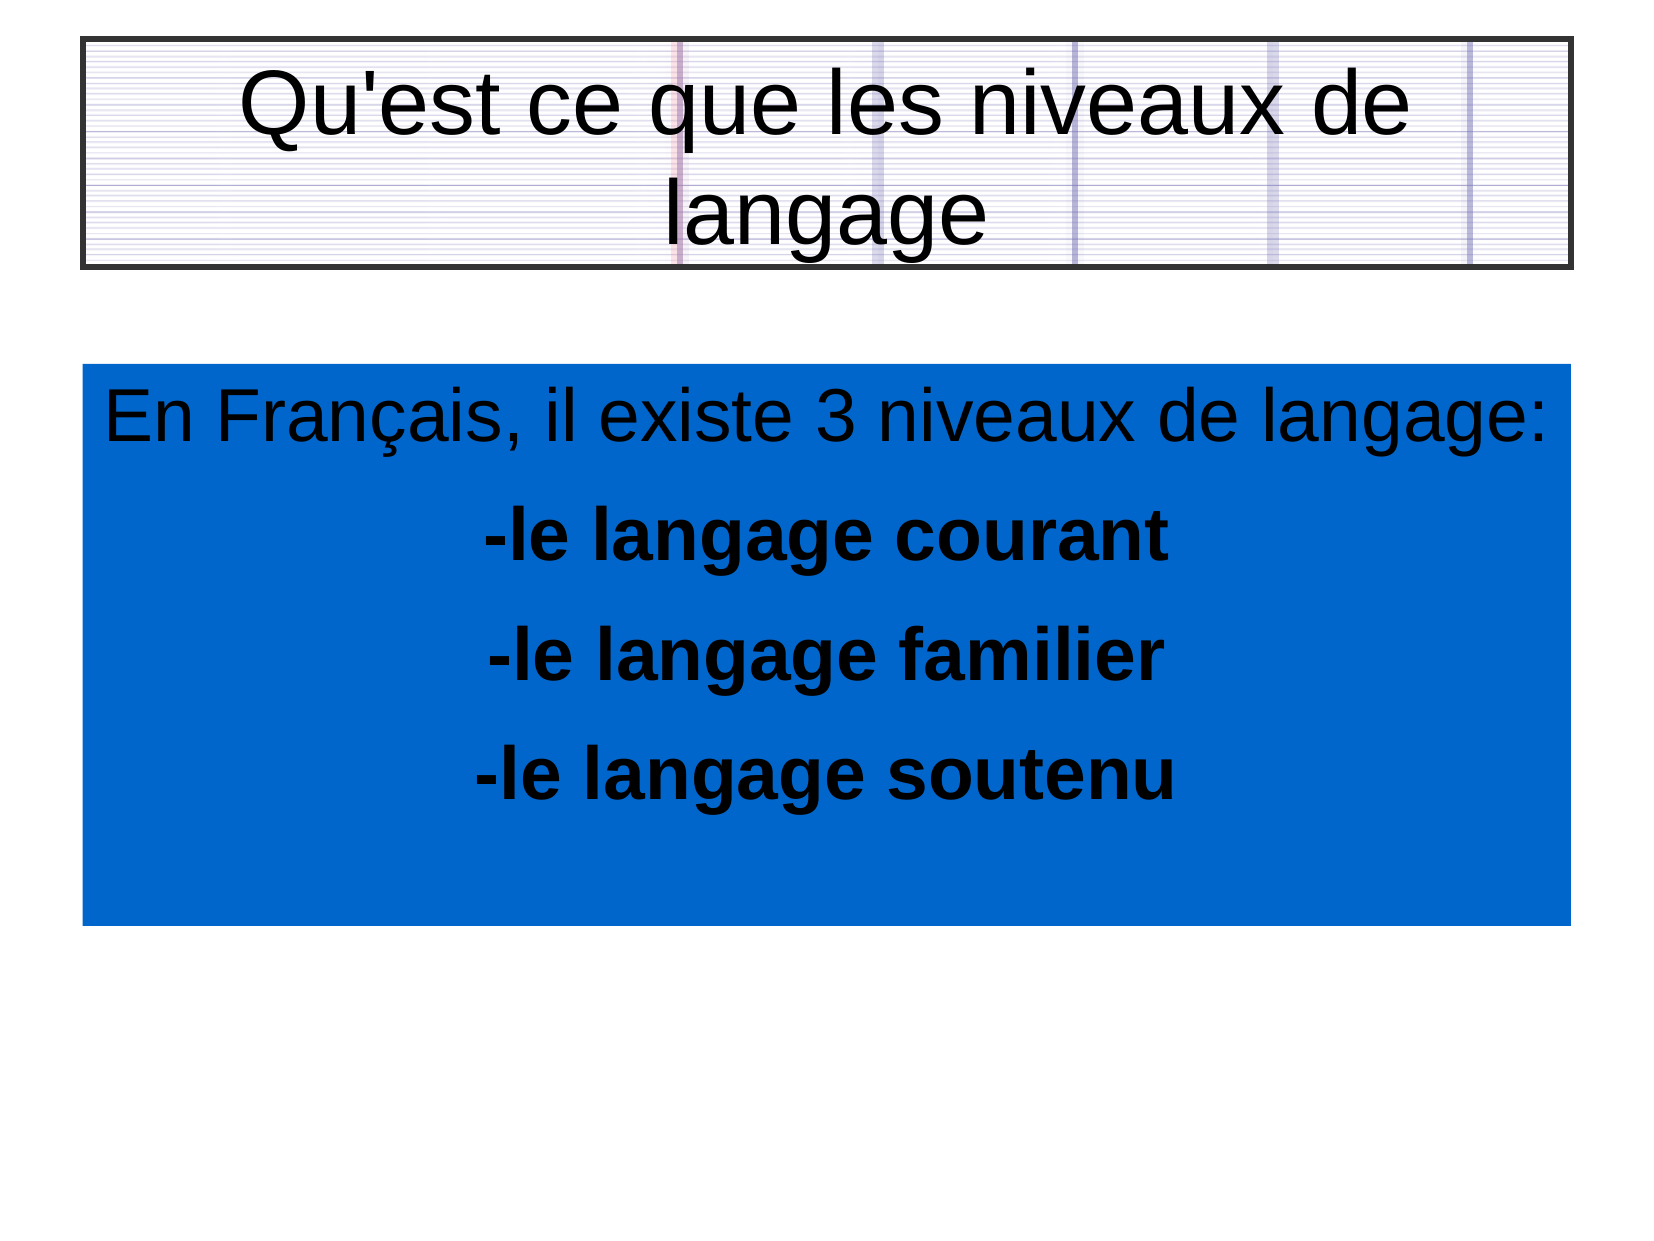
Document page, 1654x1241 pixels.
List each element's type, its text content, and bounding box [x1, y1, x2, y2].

title Qu'est ce que les niveaux de langage [82, 38, 1571, 268]
subtitle En Français, il existe 3 niveaux de langage: -le langage courant -le langage familier -le langage soutenu [82, 363, 1571, 926]
